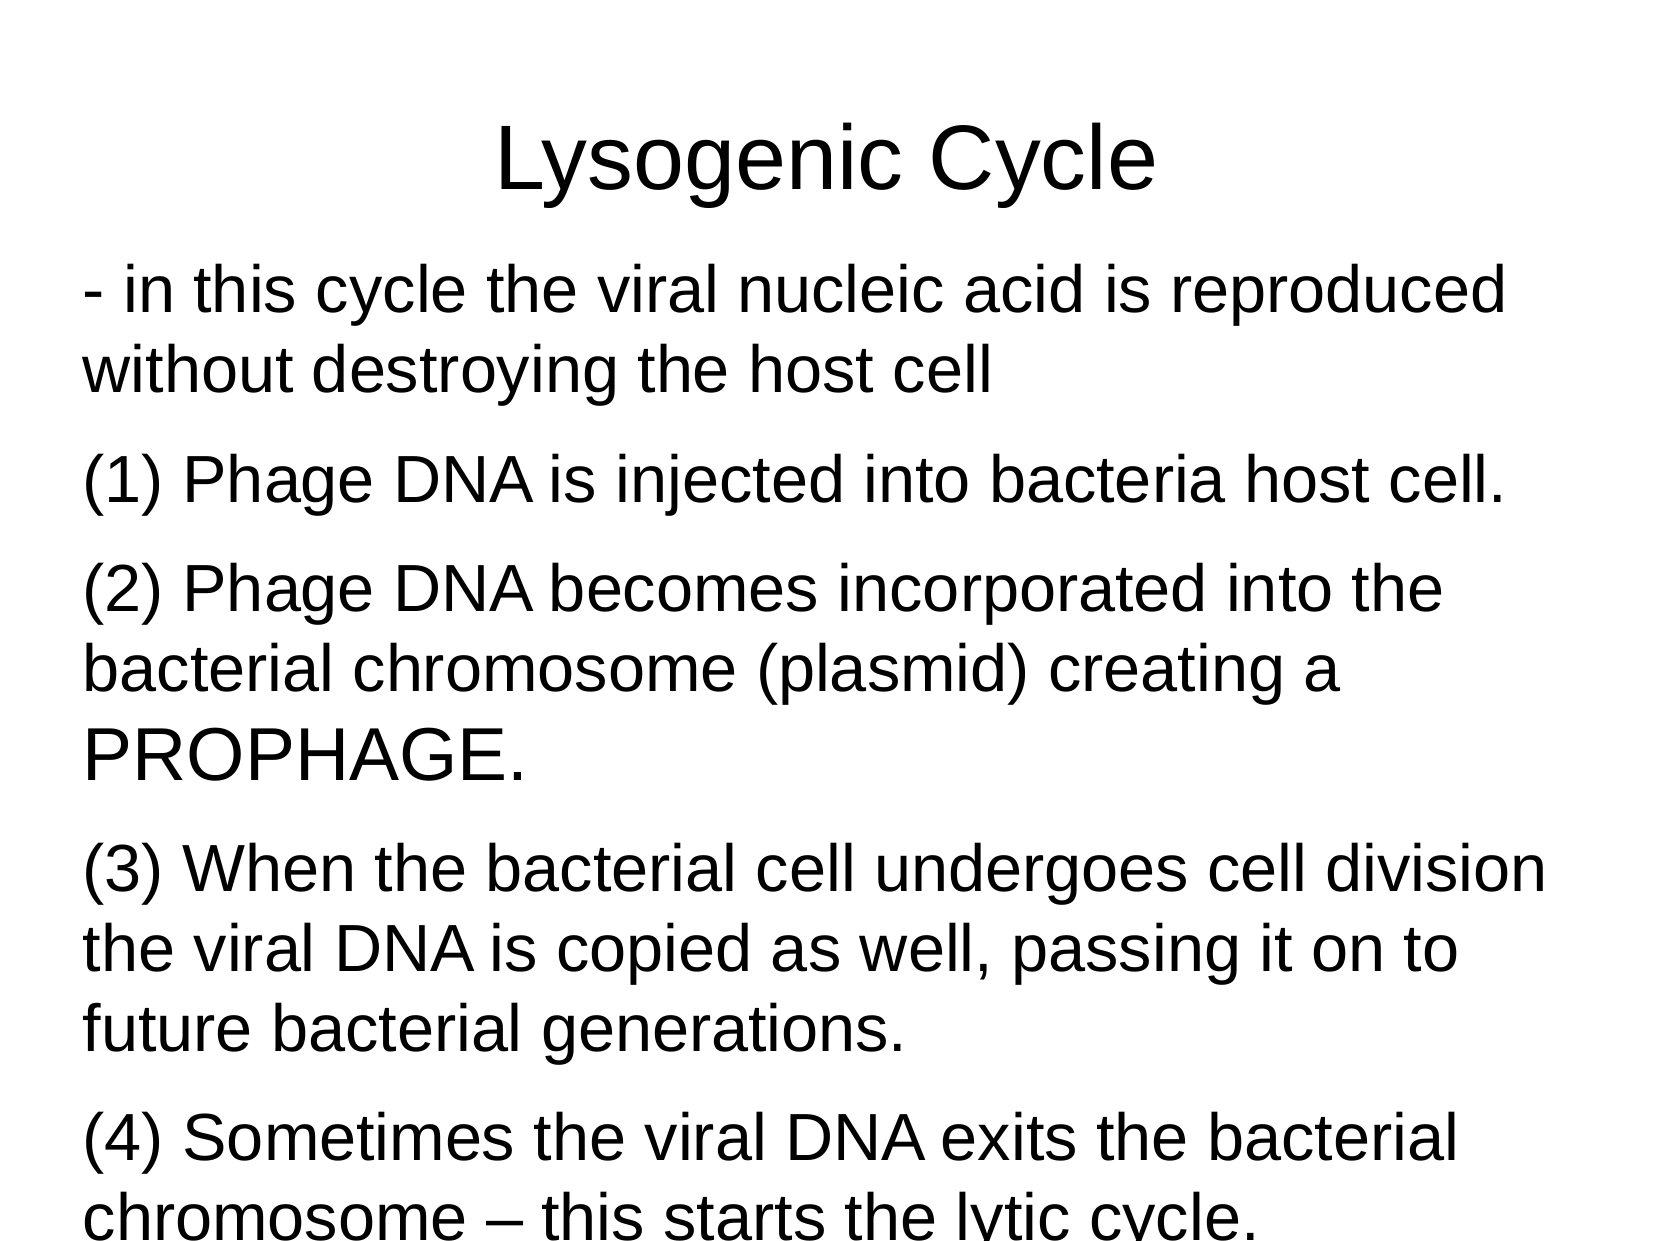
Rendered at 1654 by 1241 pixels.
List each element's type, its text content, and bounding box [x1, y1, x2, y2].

title Lysogenic Cycle [82, 56, 1571, 246]
subtitle - in this cycle the viral nucleic acid is reproduced without destroying the host cell (1) Phage DNA is injected into bacteria host cell. (2) Phage DNA becomes incorporated into the bacterial chromosome (plasmid) creating a PROPHAGE. (3) When the bacterial cell undergoes cell division the viral DNA is copied as well, passing it on to future bacterial generations. (4) Sometimes the viral DNA exits the bacterial chromosome – this starts the lytic cycle. [82, 246, 1571, 1153]
